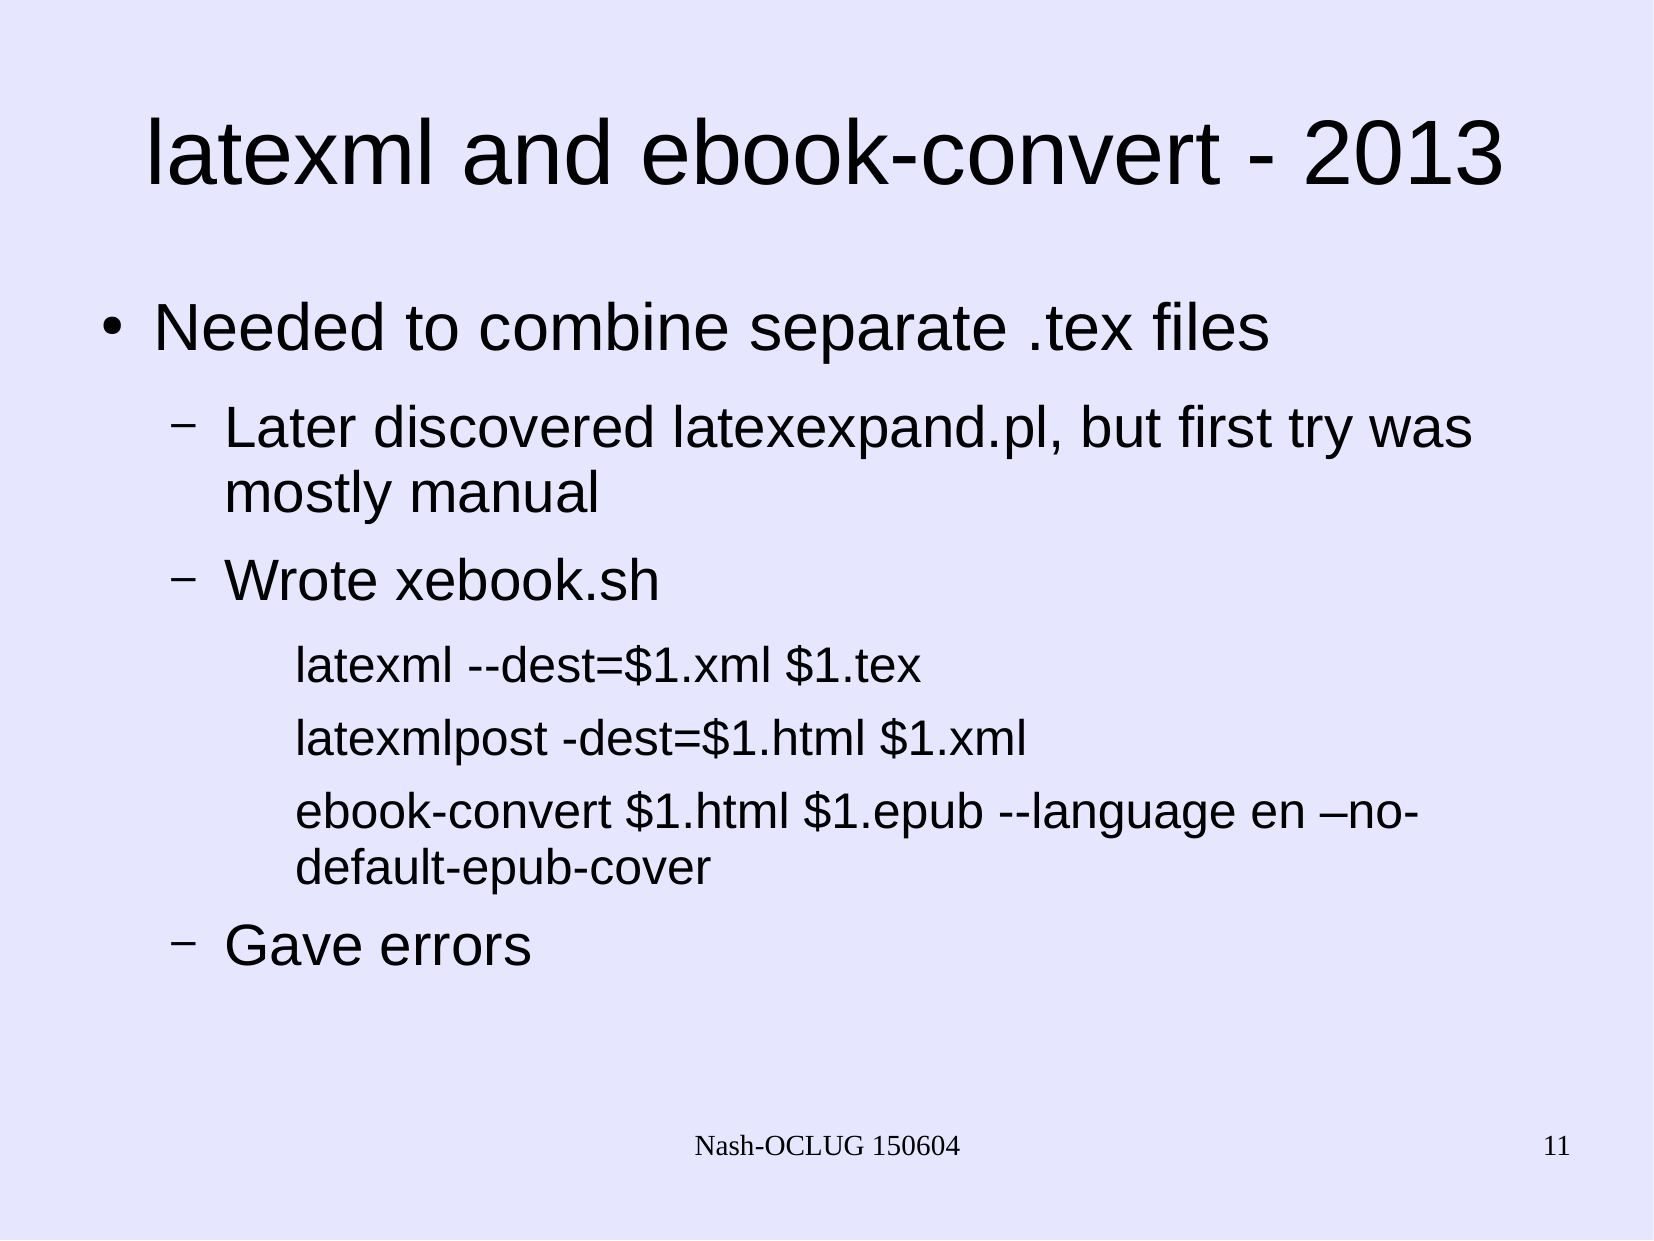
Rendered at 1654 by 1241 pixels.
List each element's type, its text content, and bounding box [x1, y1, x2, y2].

title latexml and ebook-convert - 2013 [82, 49, 1571, 257]
list Needed to combine separate .tex files Later discovered latexexpand.pl, but first try was mostly manual Wrote xebook.sh latexml --dest=$1.xml $1.tex latexmlpost -dest=$1.html $1.xml ebook-convert $1.html $1.epub --language en –no-default-epub-cover Gave errors [82, 290, 1538, 1010]
